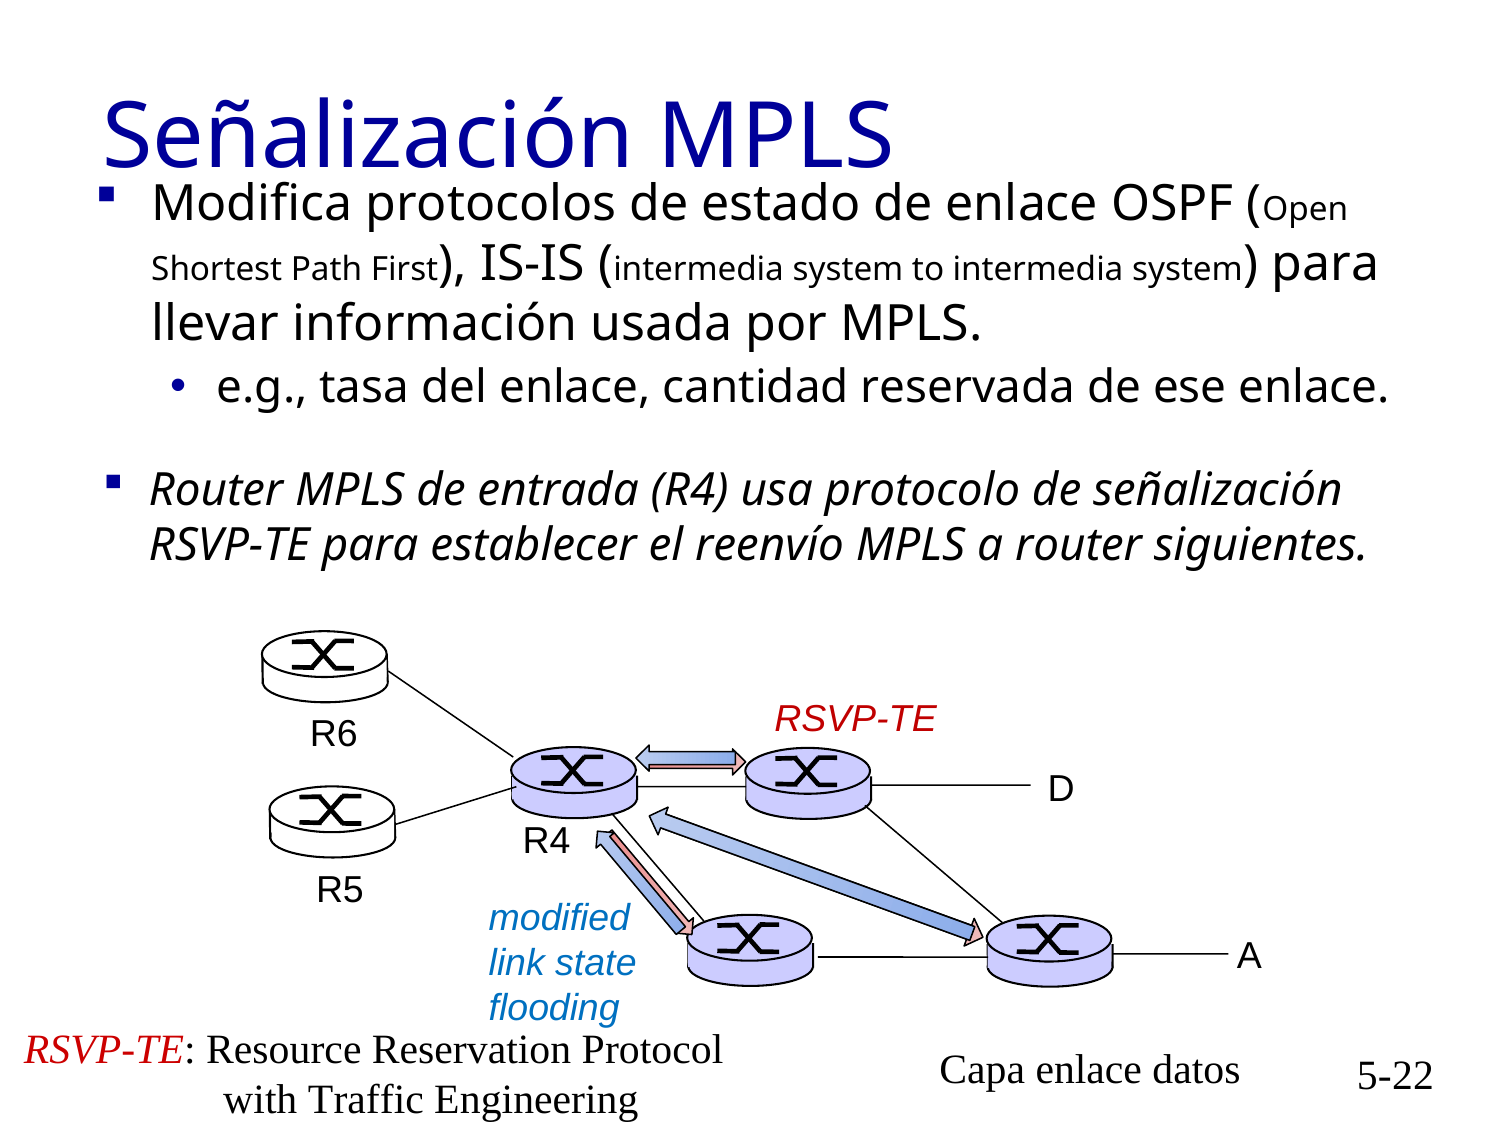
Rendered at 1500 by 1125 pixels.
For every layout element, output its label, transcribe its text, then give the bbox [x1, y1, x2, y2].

text_box R4 [507, 808, 586, 869]
text_box [269, 786, 396, 857]
list Modifica protocolos de estado de enlace OSPF (Open Shortest Path First), IS-IS (intermedia system to intermedia system) para llevar información usada por MPLS. e.g., tasa del enlace, cantidad reservada de ese enlace. [80, 163, 1448, 385]
text_box [511, 747, 637, 818]
text_box RSVP-TE: Resource Reservation Protocol with Traffic Engineering [9, 1014, 1106, 1125]
text_box R6 [295, 701, 373, 762]
text_box modified link state flooding [473, 885, 662, 1014]
text_box [745, 747, 871, 819]
text_box A [1222, 923, 1277, 984]
text_box [596, 829, 813, 986]
text_box Router MPLS de entrada (R4) usa protocolo de señalización RSVP-TE para establecer el reenvío MPLS a router siguientes. [87, 452, 1456, 627]
text_box [261, 631, 388, 701]
title Señalización MPLS [87, 37, 1363, 163]
text_box D [1032, 756, 1090, 817]
text_box R5 [301, 857, 379, 918]
text_box [635, 745, 746, 775]
text_box [649, 807, 983, 947]
text_box RSVP-TE [759, 686, 952, 747]
text_box [986, 915, 1112, 987]
